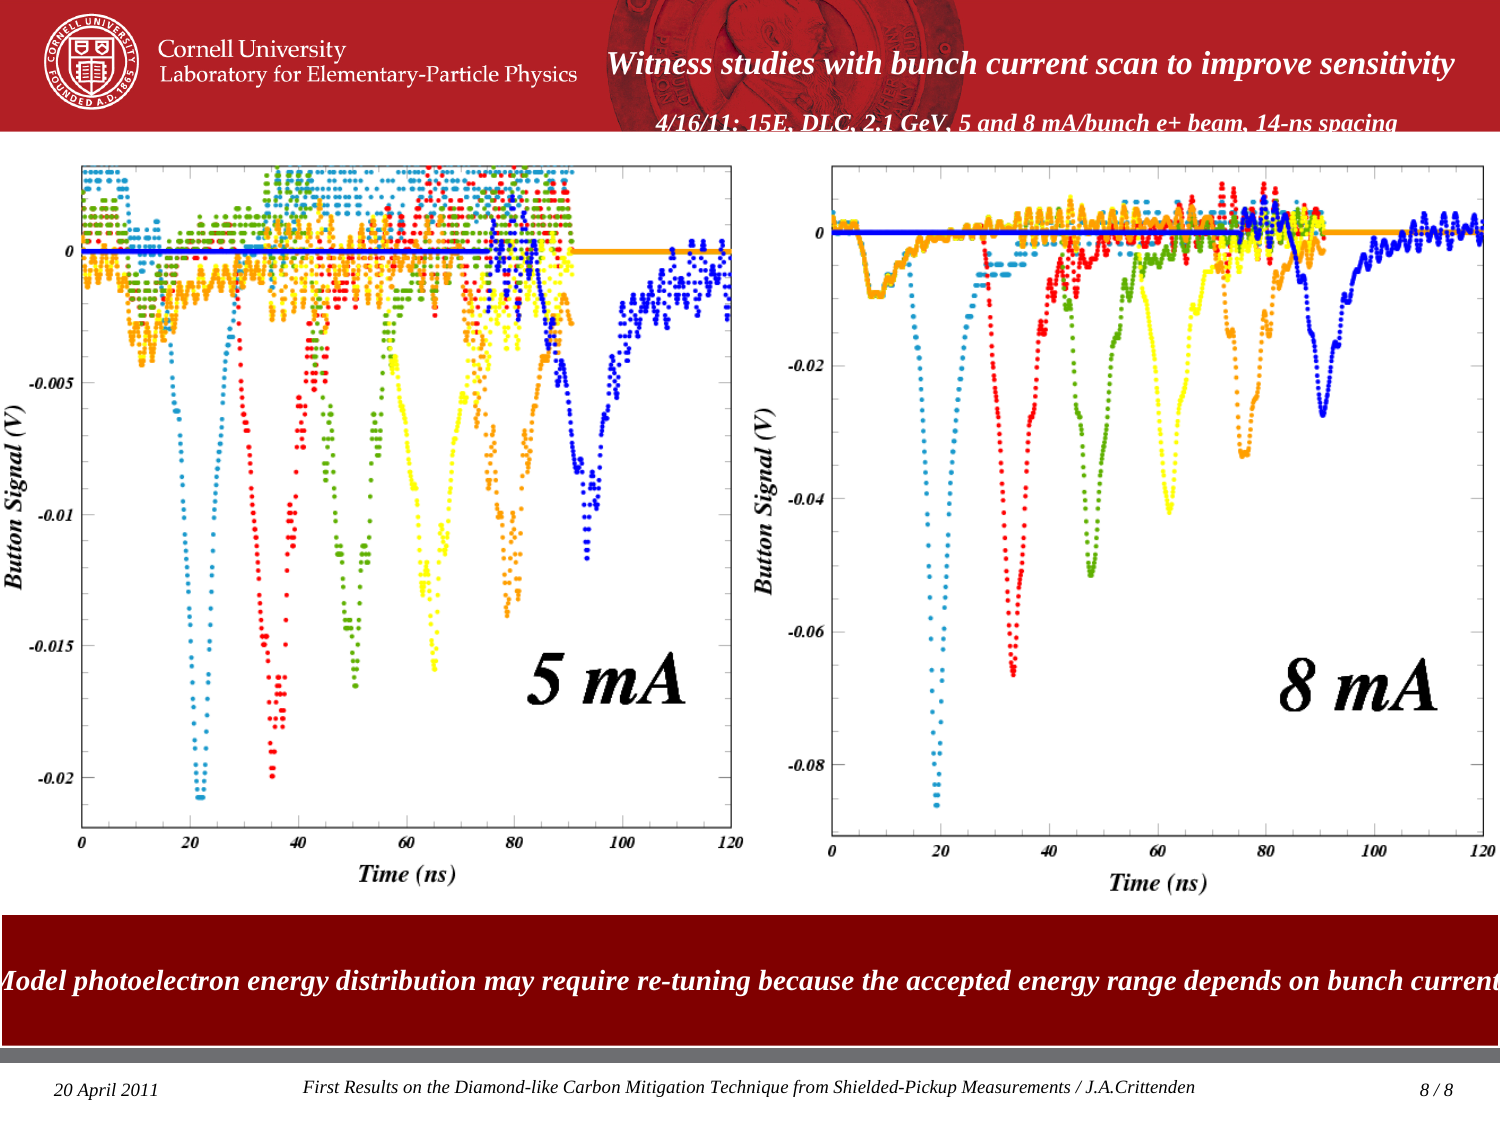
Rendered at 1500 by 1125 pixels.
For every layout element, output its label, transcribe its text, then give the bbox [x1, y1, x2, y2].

text_box Witness studies with bunch current scan to improve sensitivity 4/16/11: 15E, DLC, 2.1 GeV, 5 and 8 mA/bunch e+ beam, 14-ns spacing [555, 0, 1500, 113]
picture [0, 161, 1500, 901]
text_box Model photoelectron energy distribution may require re-tuning because the accepted energy range depends on bunch current. [2, 915, 1498, 1046]
picture [0, 0, 1500, 132]
